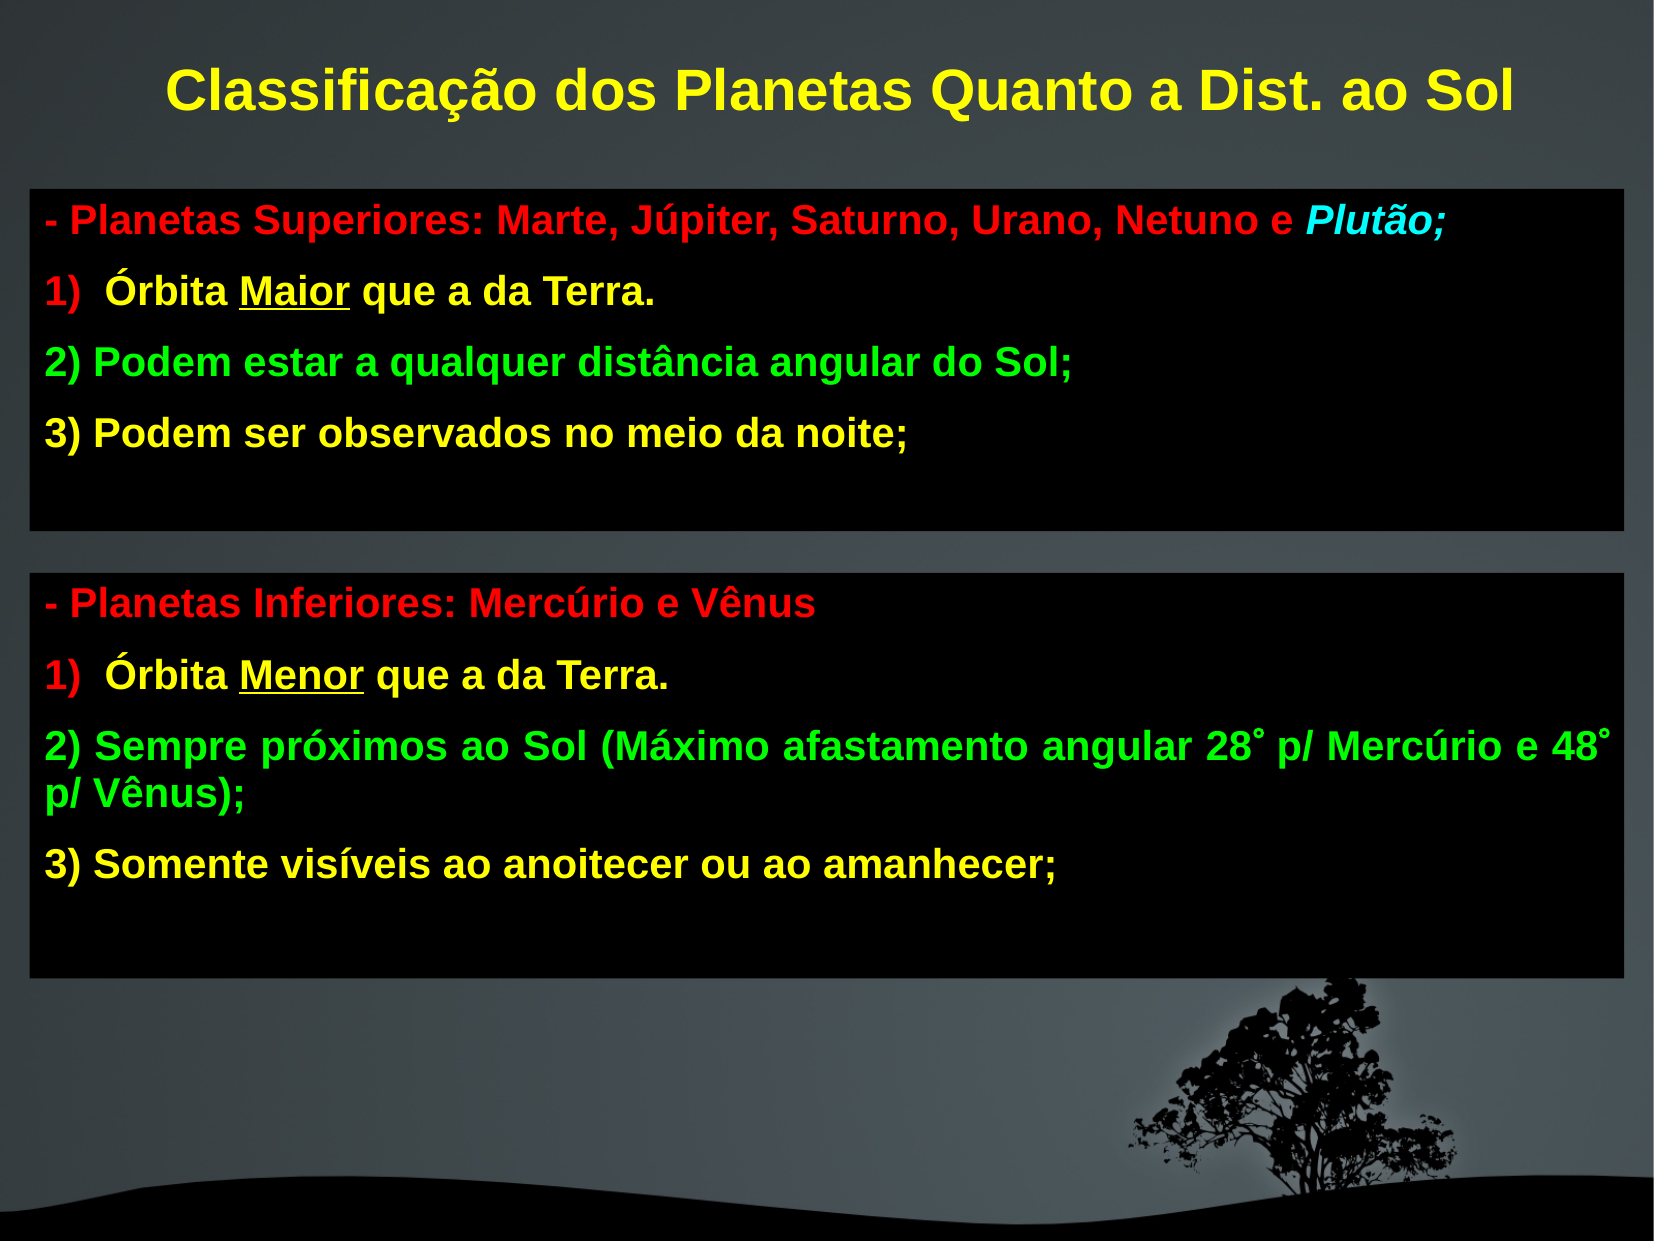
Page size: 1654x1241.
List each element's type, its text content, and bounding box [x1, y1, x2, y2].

picture [0, 0, 1654, 1241]
text_box Classificação dos Planetas Quanto a Dist. ao Sol [59, 50, 1625, 154]
text_box - Planetas Superiores: Marte, Júpiter, Saturno, Urano, Netuno e Plutão; 1) Órbita Maior que a da Terra. 2) Podem estar a qualquer distância angular do Sol; 3) Podem ser observados no meio da noite; [29, 188, 1625, 532]
text_box - Planetas Inferiores: Mercúrio e Vênus 1) Órbita Menor que a da Terra. 2) Sempre próximos ao Sol (Máximo afastamento angular 28˚ p/ Mercúrio e 48˚ p/ Vênus); 3) Somente visíveis ao anoitecer ou ao amanhecer; [29, 572, 1625, 979]
